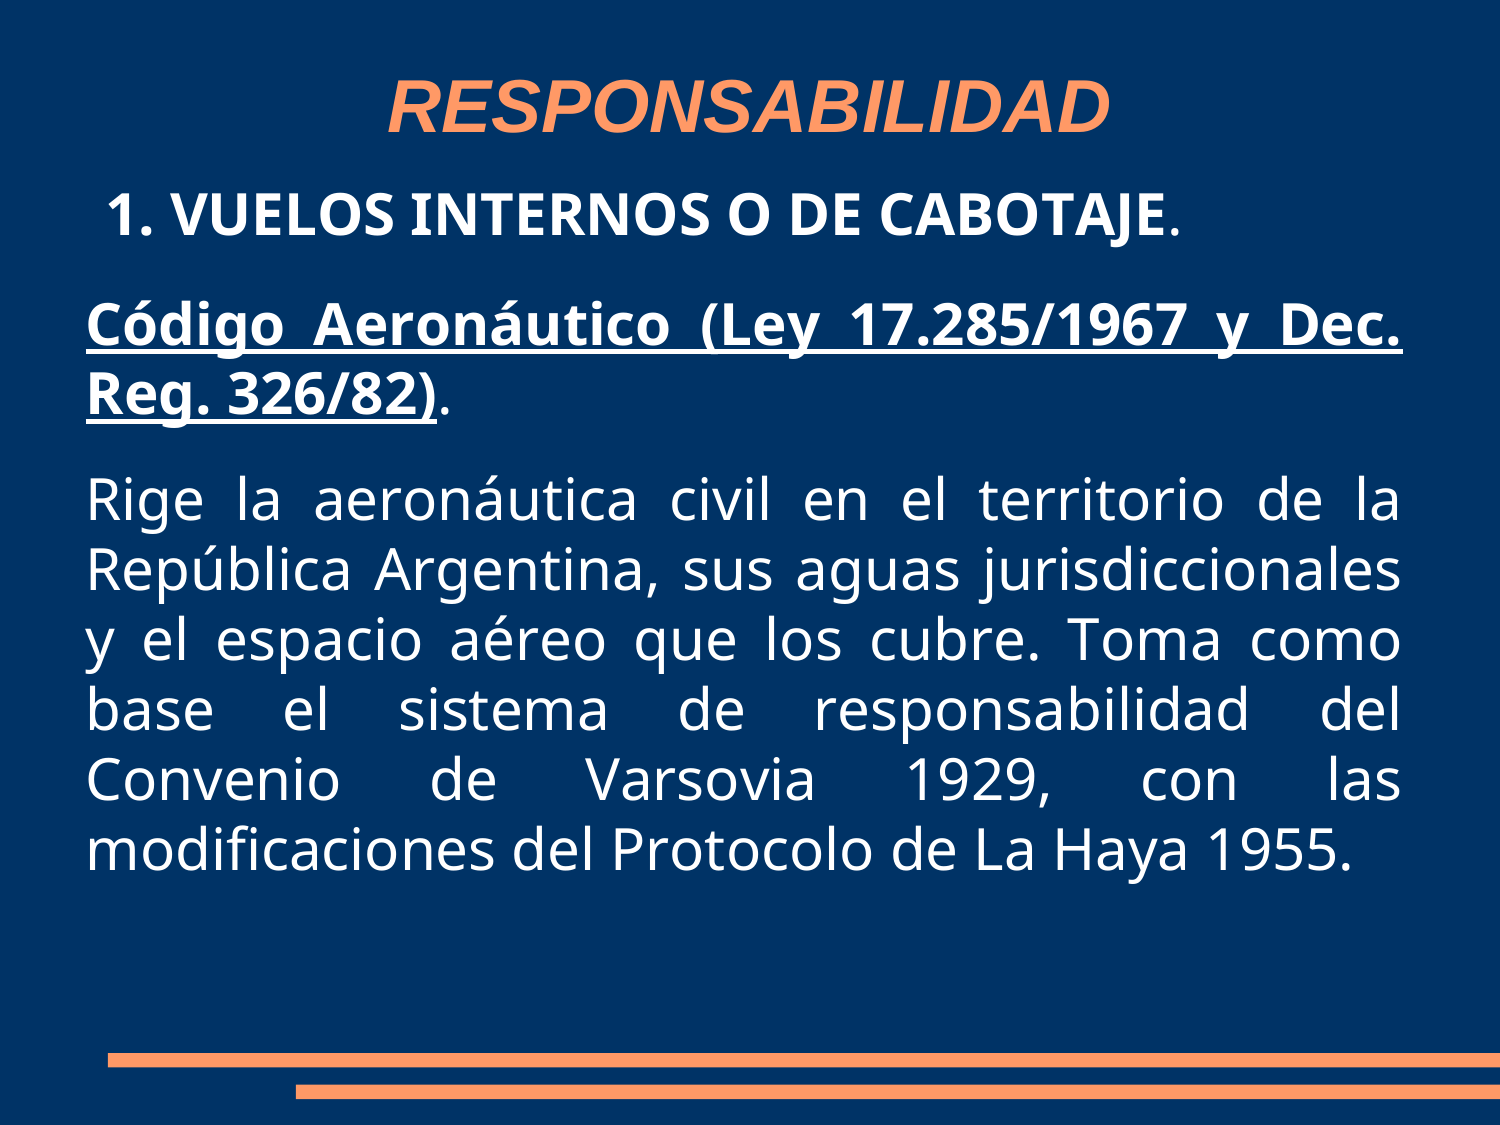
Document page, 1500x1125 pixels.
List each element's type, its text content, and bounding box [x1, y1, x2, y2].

title RESPONSABILIDAD [75, 49, 1425, 172]
list 1. VUELOS INTERNOS O DE CABOTAJE. Código Aeronáutico (Ley 17.285/1967 y Dec. Reg. 326/82). Rige la aeronáutica civil en el territorio de la República Argentina, sus aguas jurisdiccionales y el espacio aéreo que los cubre. Toma como base el sistema de responsabilidad del Convenio de Varsovia 1929, con las modificaciones del Protocolo de La Haya 1955. [70, 153, 1418, 957]
